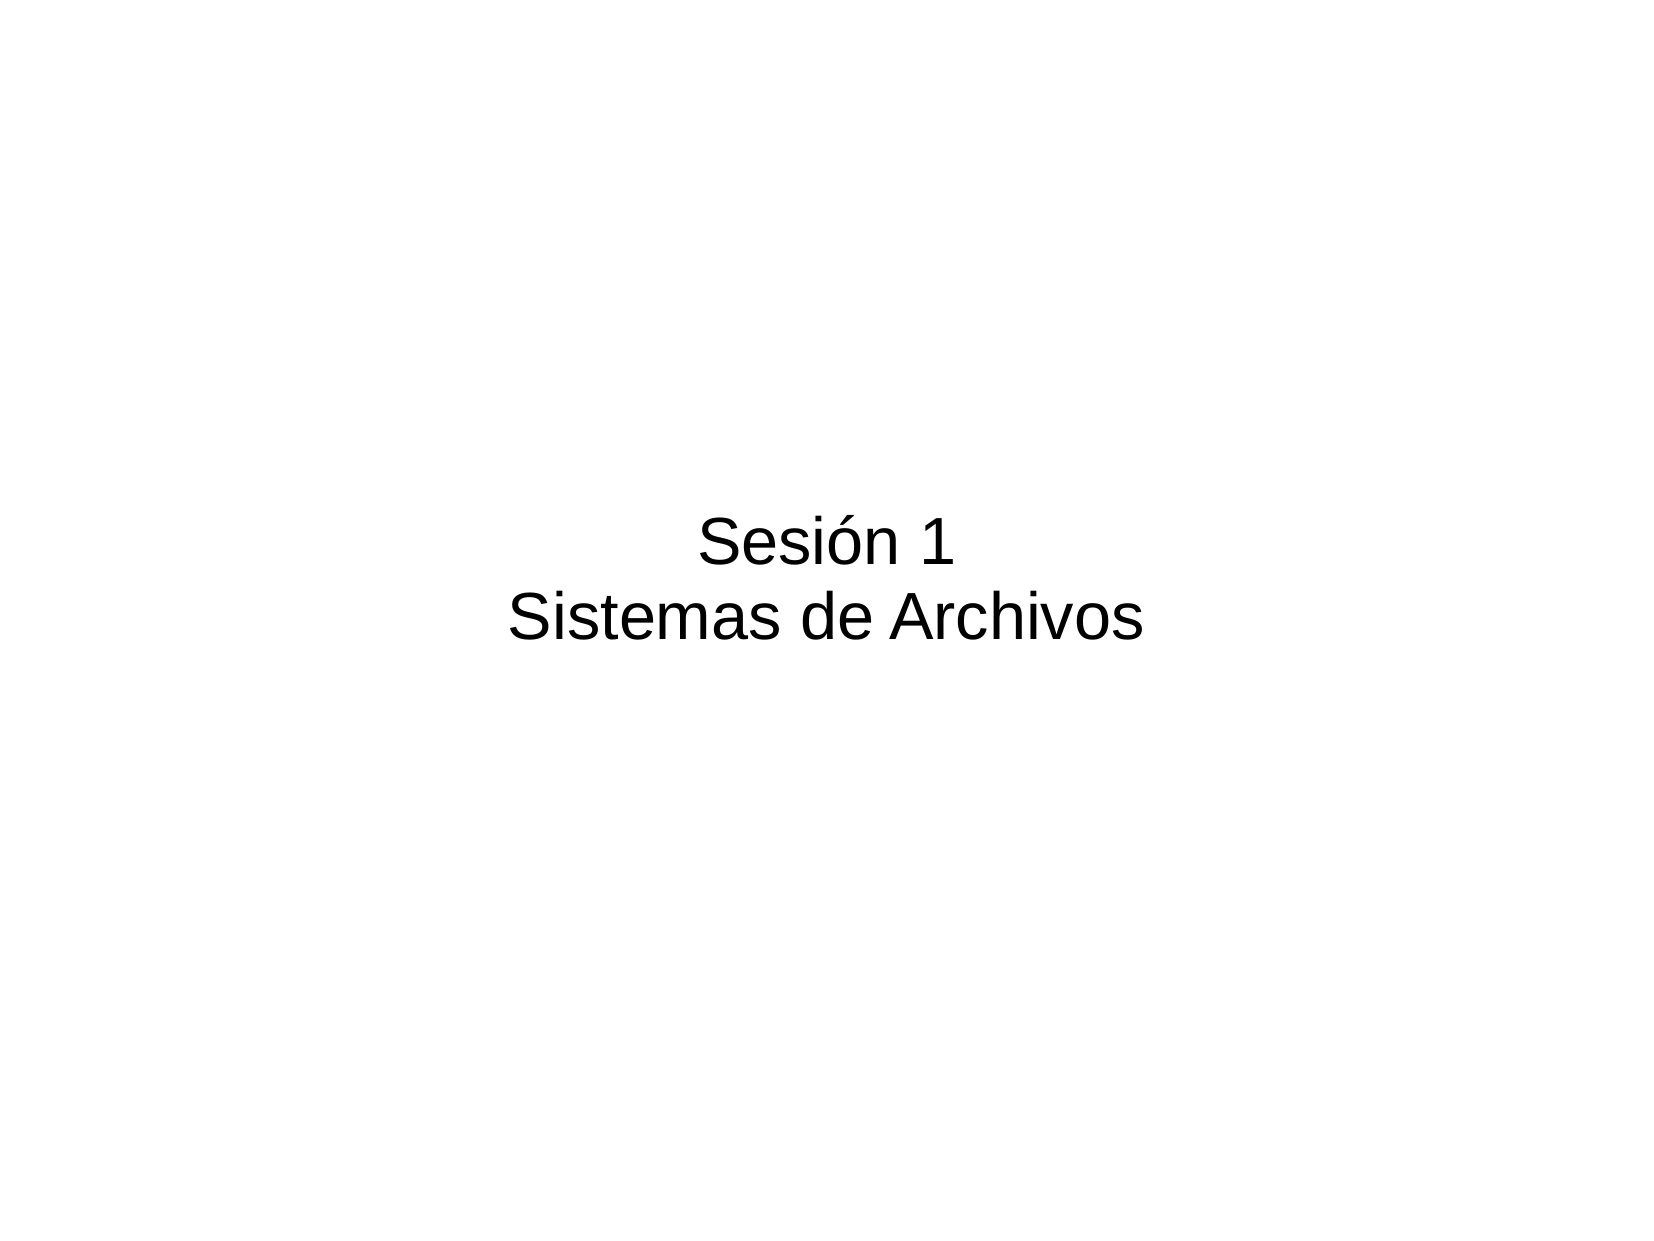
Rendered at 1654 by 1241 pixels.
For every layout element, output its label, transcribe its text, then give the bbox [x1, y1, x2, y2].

subtitle Sesión 1 Sistemas de Archivos [82, 49, 1571, 1109]
